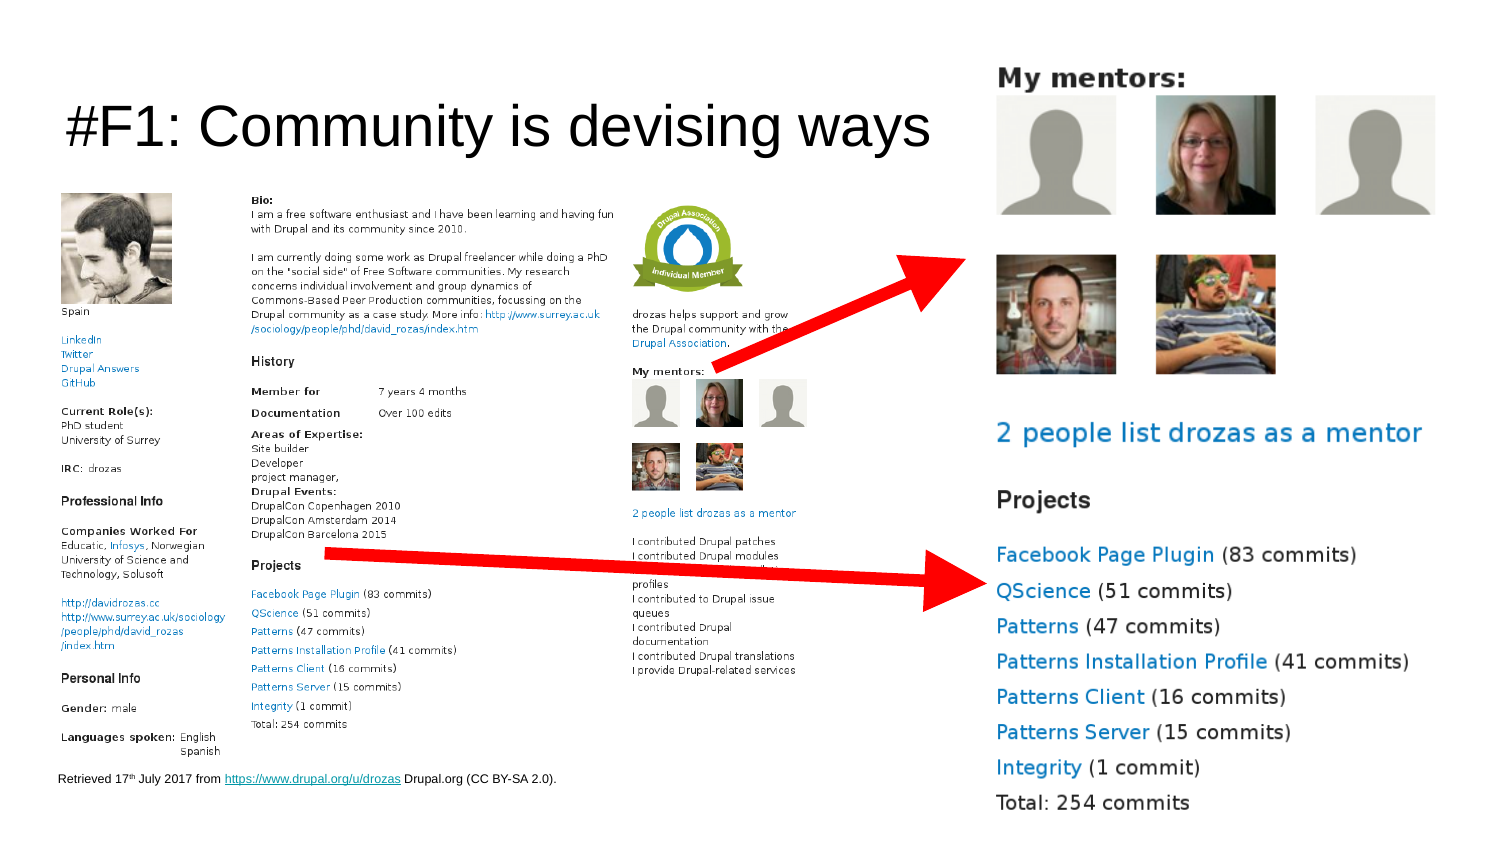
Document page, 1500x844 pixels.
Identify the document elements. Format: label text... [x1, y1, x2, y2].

text_box Retrieved 17th July 2017 from https://www.drupal.org/u/drozas Drupal.org (CC BY-SA 2.0). [42, 771, 786, 787]
picture [51, 182, 823, 768]
picture [986, 37, 1450, 835]
title #F1: Community is devising ways [51, 72, 986, 167]
